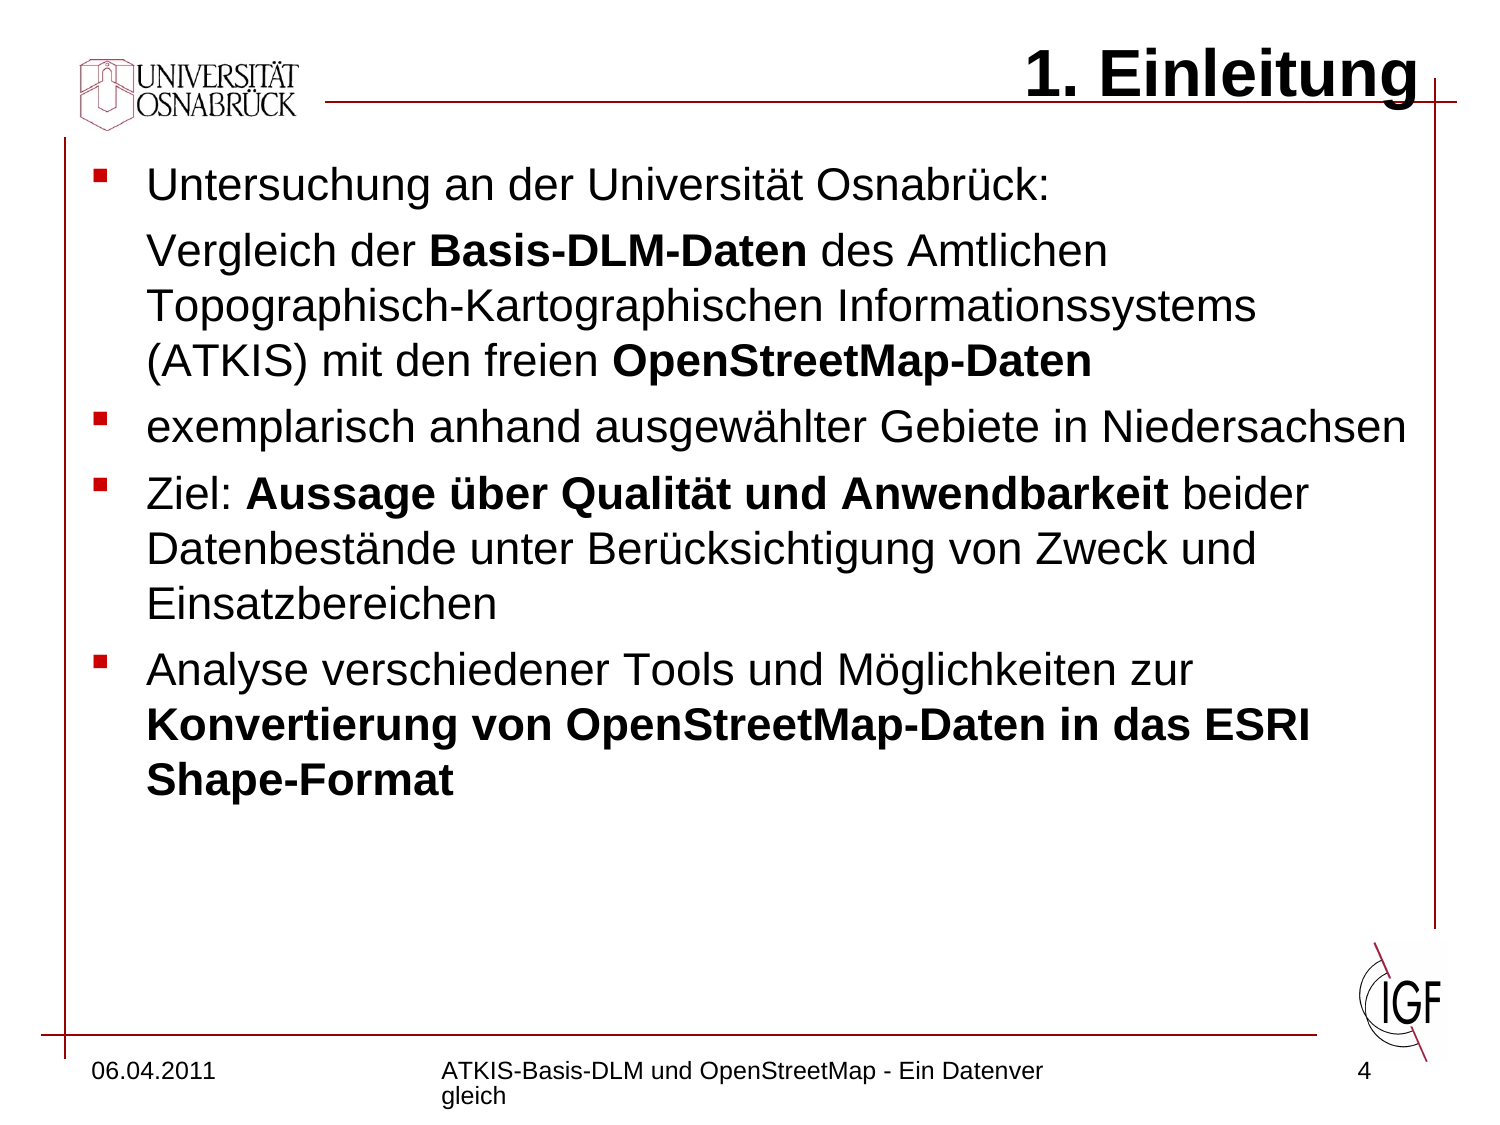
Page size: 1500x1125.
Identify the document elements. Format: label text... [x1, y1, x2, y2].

title 1. Einleitung [460, 18, 1436, 121]
list Untersuchung an der Universität Osnabrück: Vergleich der Basis-DLM-Daten des Amtlichen Topographisch-Kartographischen Informationssystems (ATKIS) mit den freien OpenStreetMap-Daten exemplarisch anhand ausgewählter Gebiete in Niedersachsen Ziel: Aussage über Qualität und Anwendbarkeit beider Datenbestände unter Berücksichtigung von Zweck und Einsatzbereichen Analyse verschiedener Tools und Möglichkeiten zur Konvertierung von OpenStreetMap-Daten in das ESRI Shape-Format [75, 146, 1426, 1019]
picture [1359, 942, 1448, 1062]
picture [79, 59, 299, 131]
